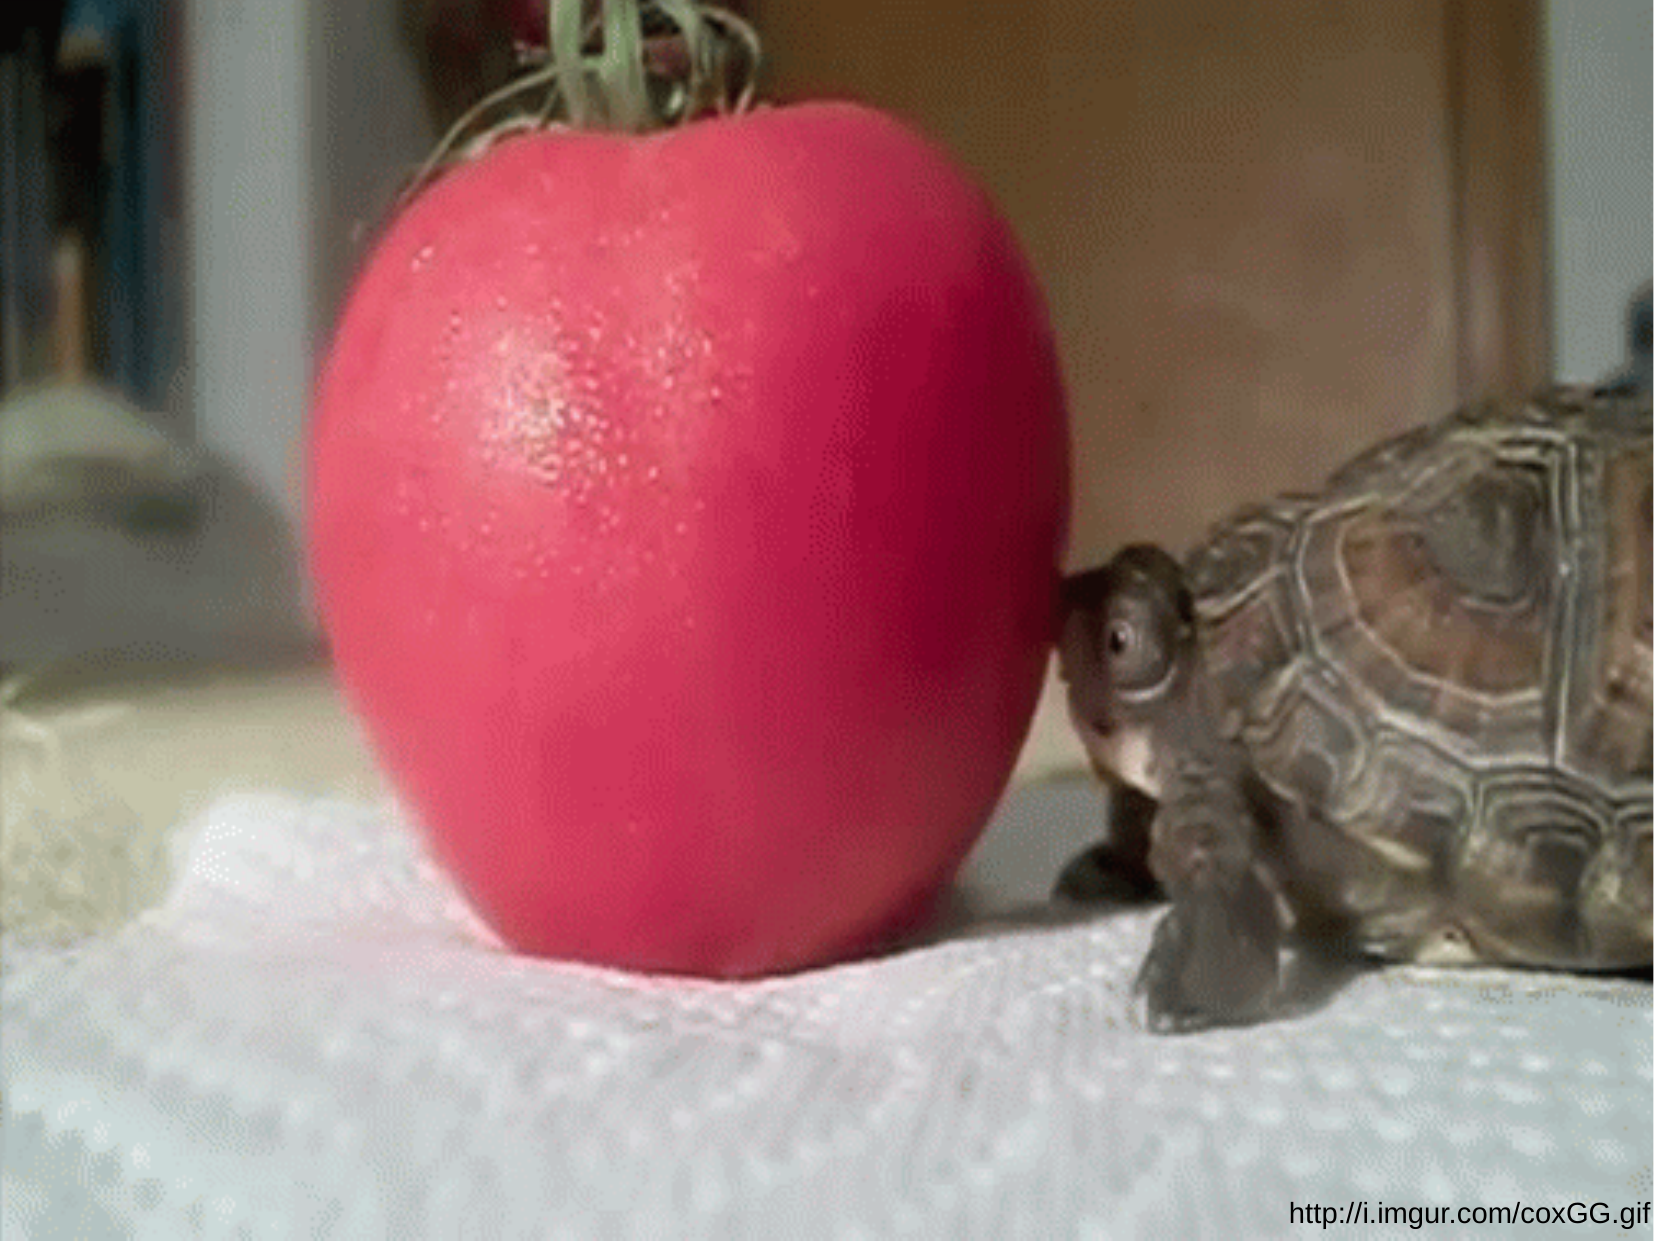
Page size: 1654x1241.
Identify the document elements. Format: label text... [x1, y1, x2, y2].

title http://i.imgur.com/coxGG.gif [1260, 1185, 1654, 1241]
picture [0, 0, 1654, 1241]
